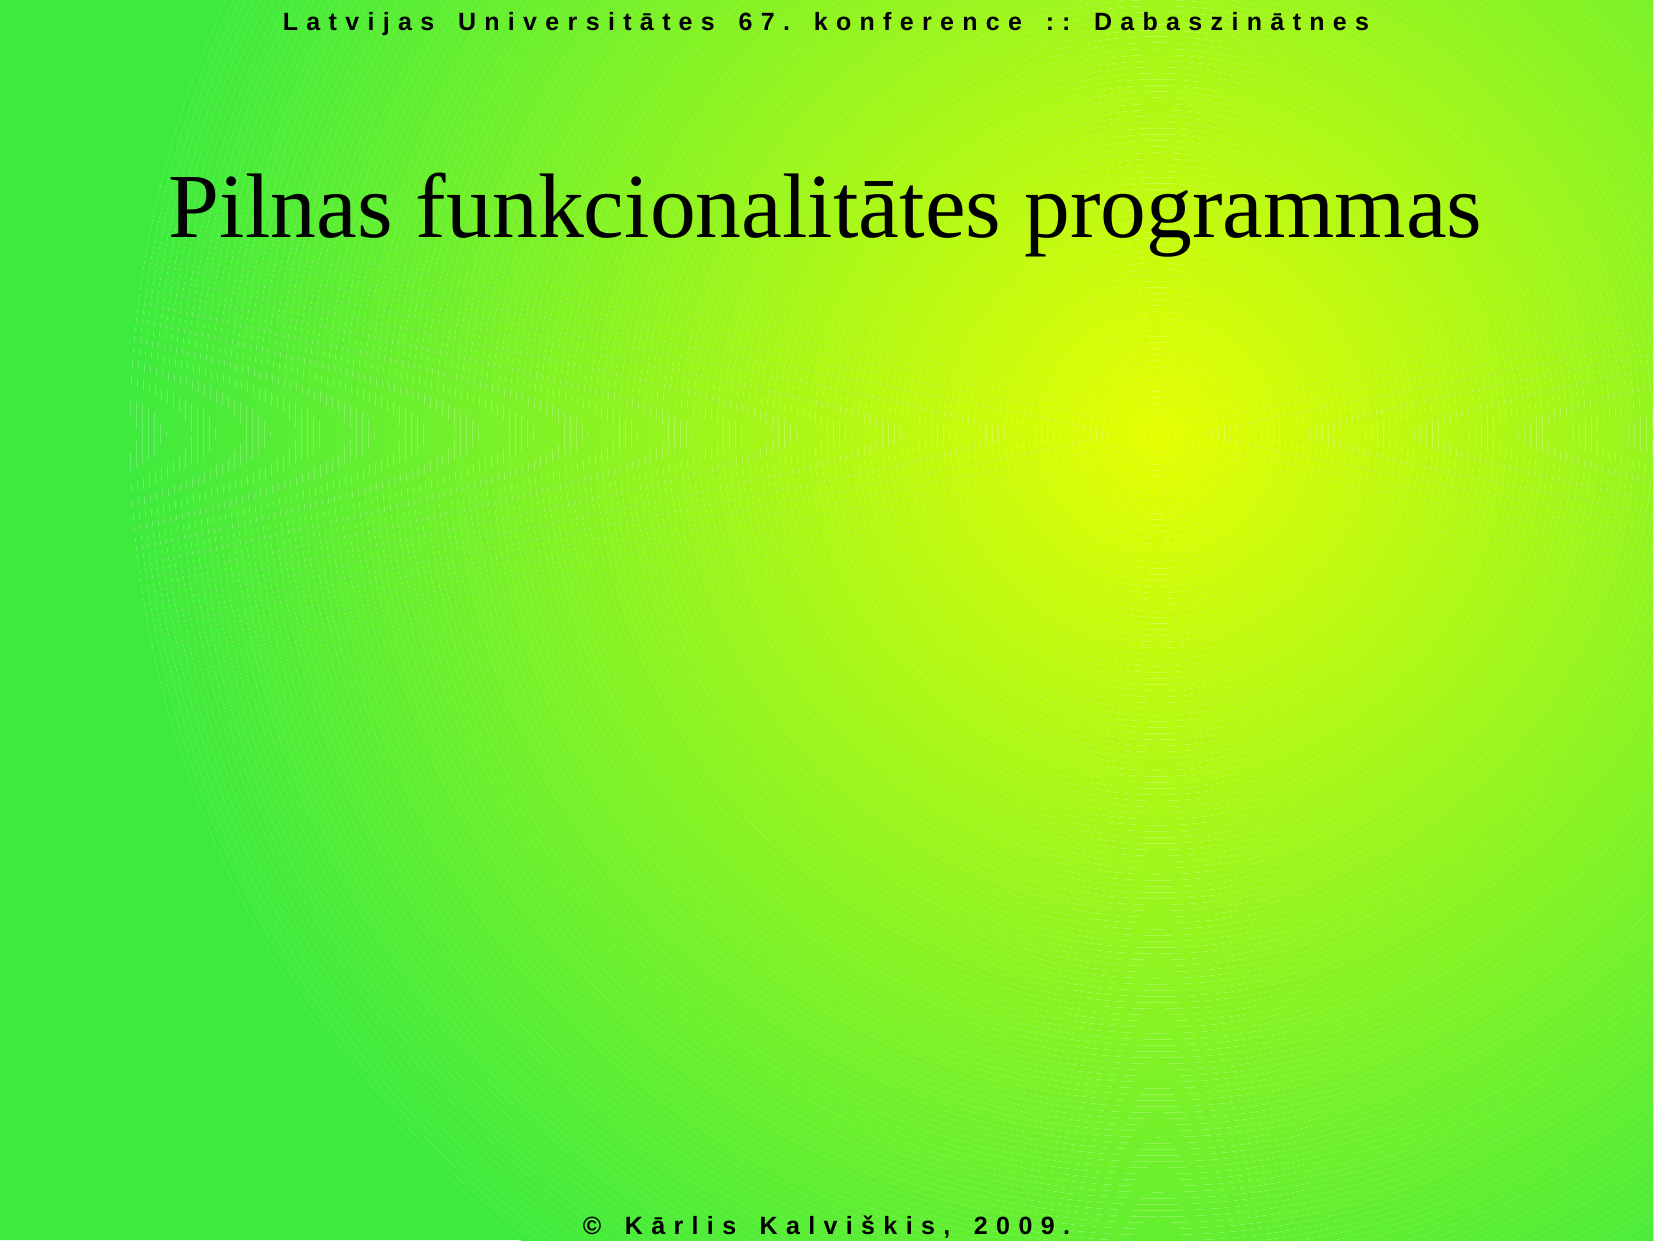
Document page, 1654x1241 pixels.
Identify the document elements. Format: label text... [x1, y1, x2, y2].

title Pilnas funkcionalitātes programmas [118, 88, 1536, 325]
